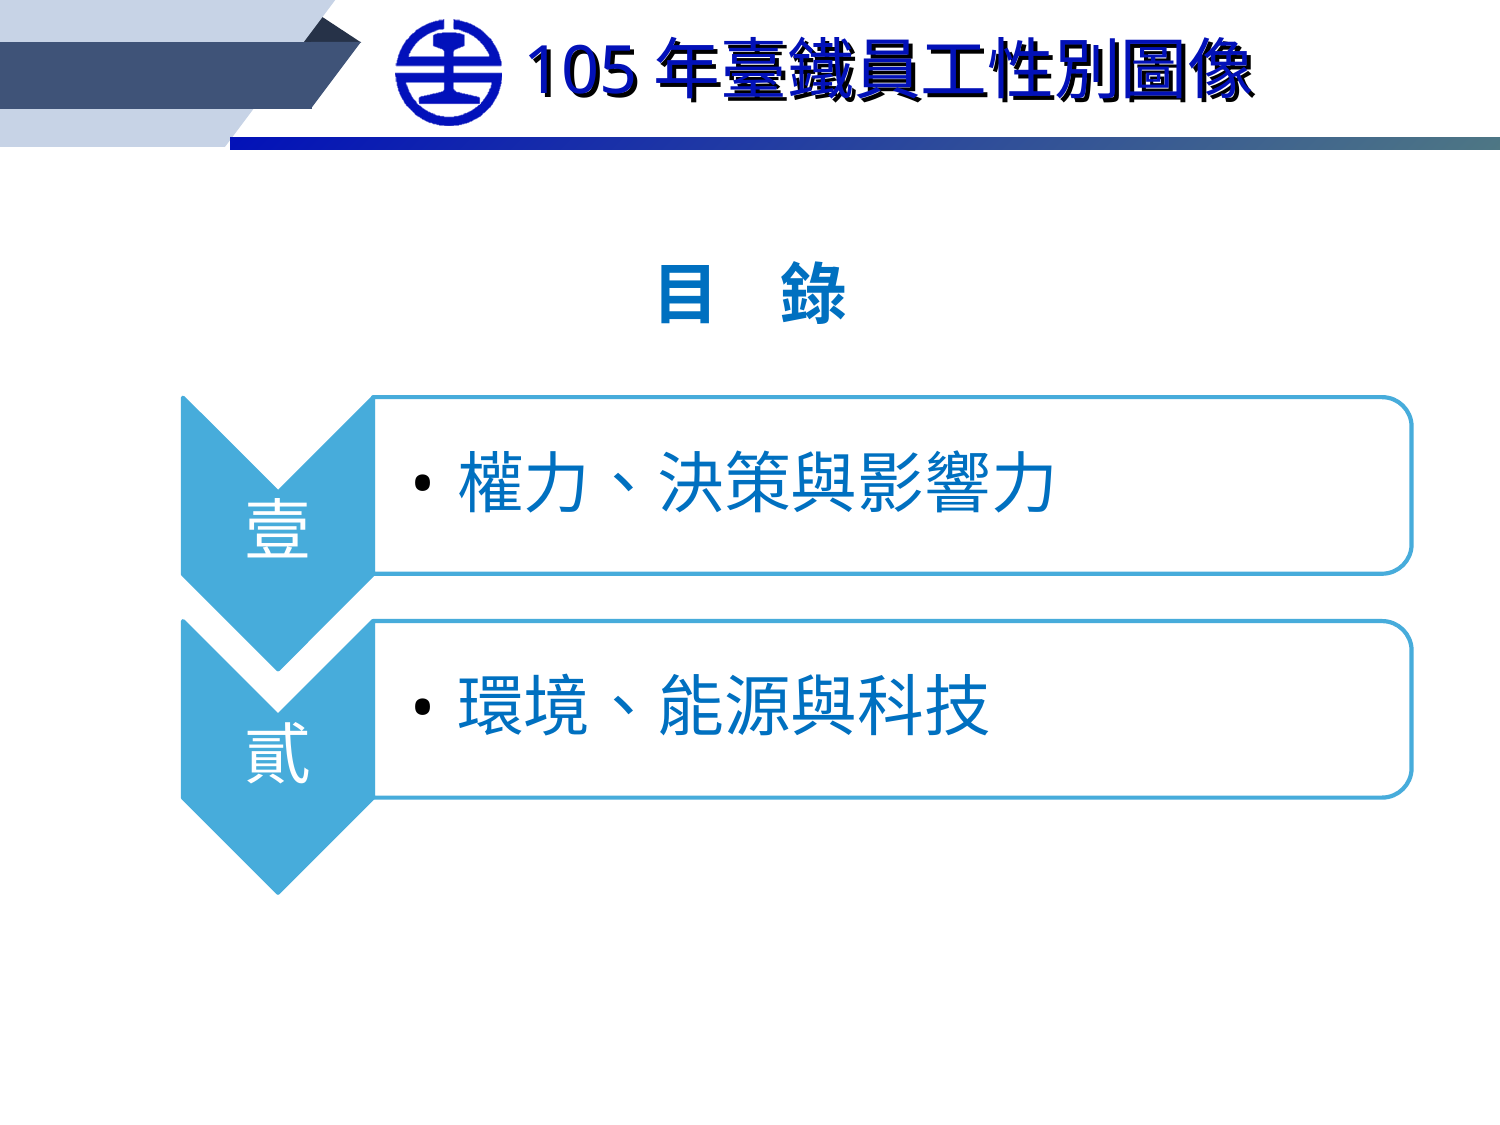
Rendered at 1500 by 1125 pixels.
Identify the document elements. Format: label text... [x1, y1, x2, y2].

text_box 105年臺鐵員工性別圖像 [508, 19, 1343, 116]
text_box [230, 137, 1500, 149]
text_box 壹 [182, 397, 374, 670]
text_box 貳 [182, 621, 373, 893]
picture [395, 19, 502, 126]
text_box 目 錄 [0, 244, 1500, 341]
text_box 環境、能源與科技 [373, 621, 1412, 798]
text_box 權力、決策與影響力 [373, 397, 1412, 574]
